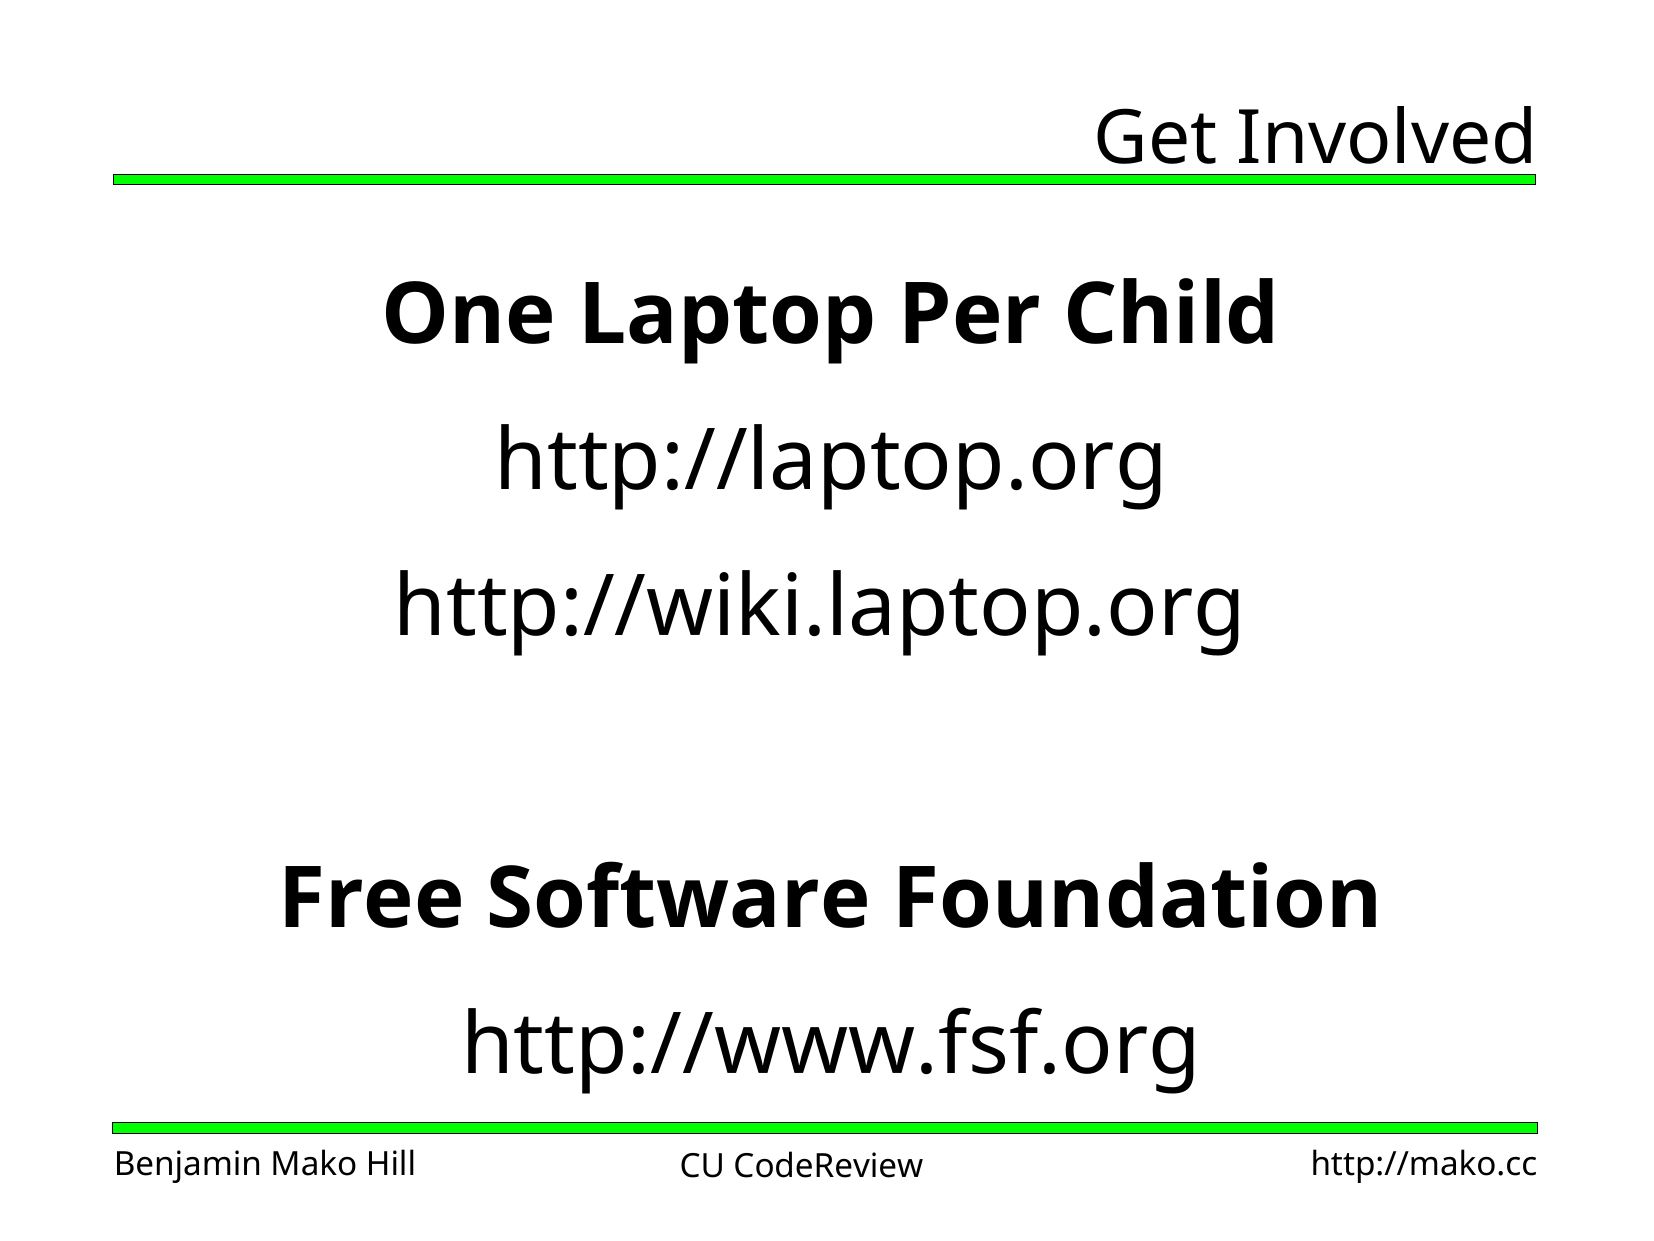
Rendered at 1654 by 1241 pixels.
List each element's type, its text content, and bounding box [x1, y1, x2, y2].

title Get Involved [125, 70, 1538, 198]
list One Laptop Per Child http://laptop.org http://wiki.laptop.org Free Software Foundation http://www.fsf.org [133, 251, 1530, 1089]
